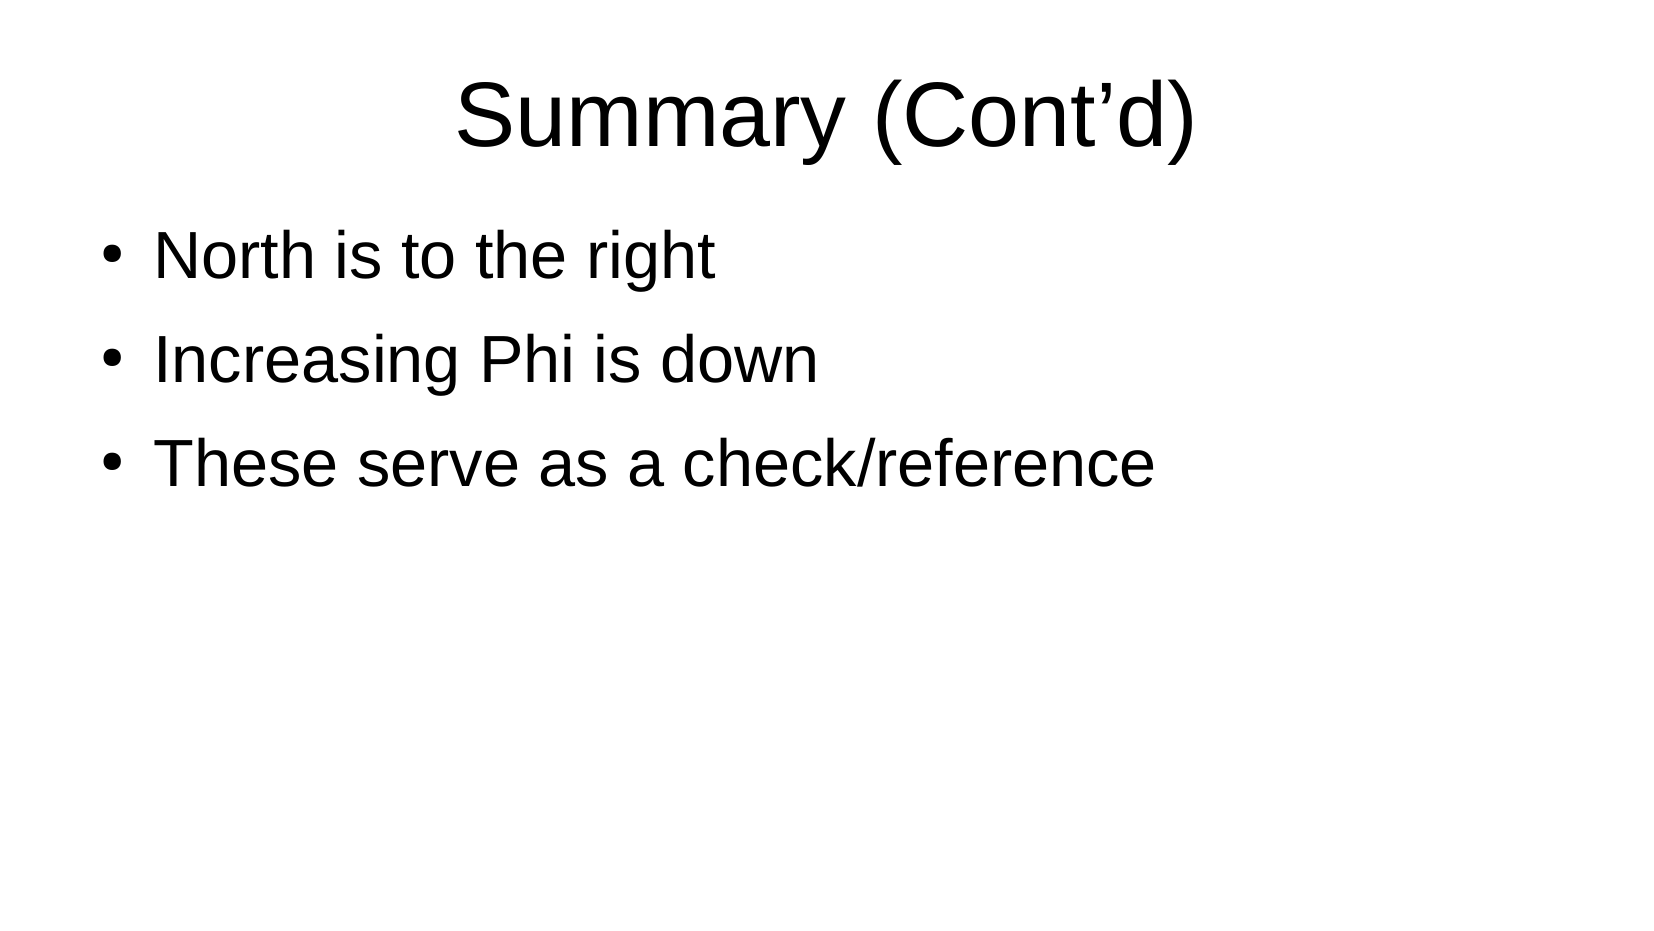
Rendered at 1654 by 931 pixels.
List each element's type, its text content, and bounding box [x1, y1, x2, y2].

list North is to the right Increasing Phi is down These serve as a check/reference [82, 217, 1571, 758]
title Summary (Cont’d) [82, 37, 1571, 193]
